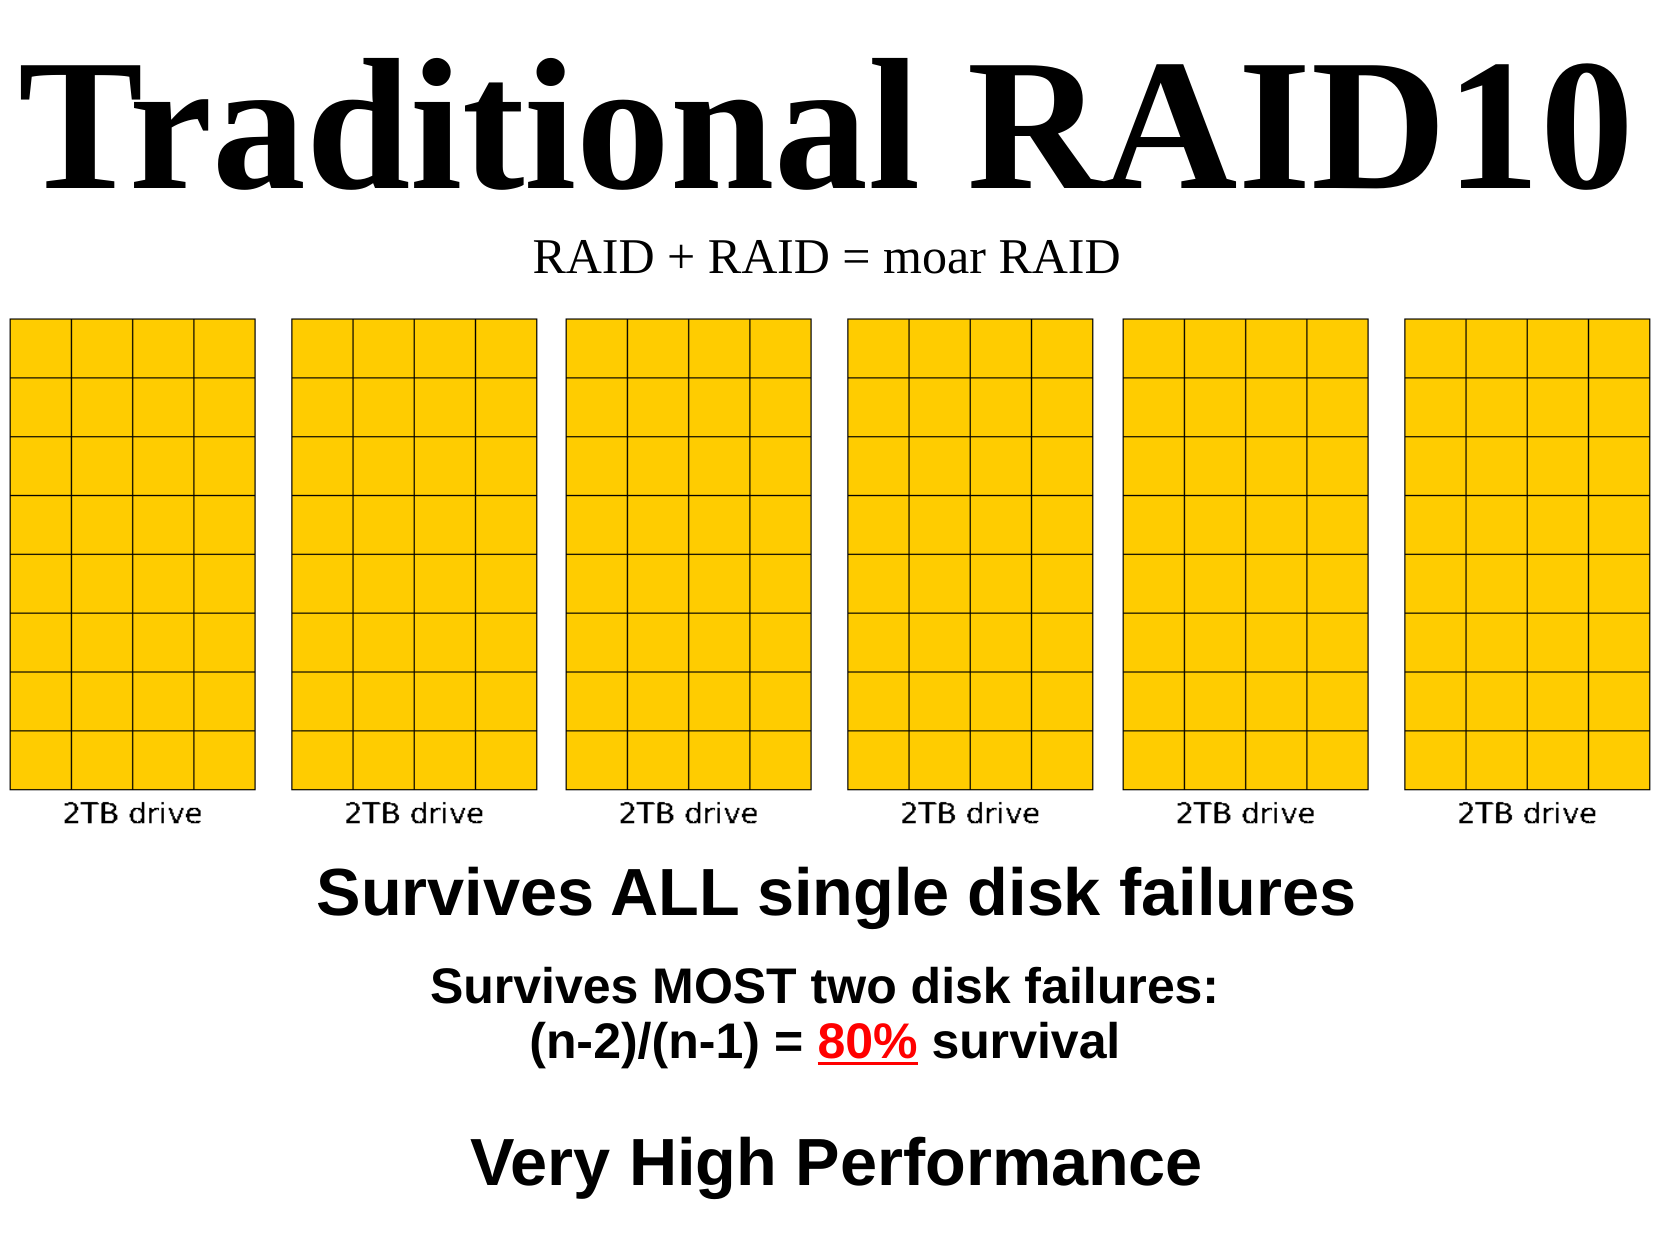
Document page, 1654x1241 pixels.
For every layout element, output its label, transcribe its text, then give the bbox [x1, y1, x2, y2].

table_header Survives ALL single disk failures Survives MOST two disk failures: (n-2)/(n-1) = 80% survival Very High Performance [15, 848, 1635, 1230]
table_header [1635, 848, 1654, 889]
picture [0, 295, 1654, 848]
title Traditional RAID10 RAID + RAID = moar RAID [0, 21, 1654, 285]
